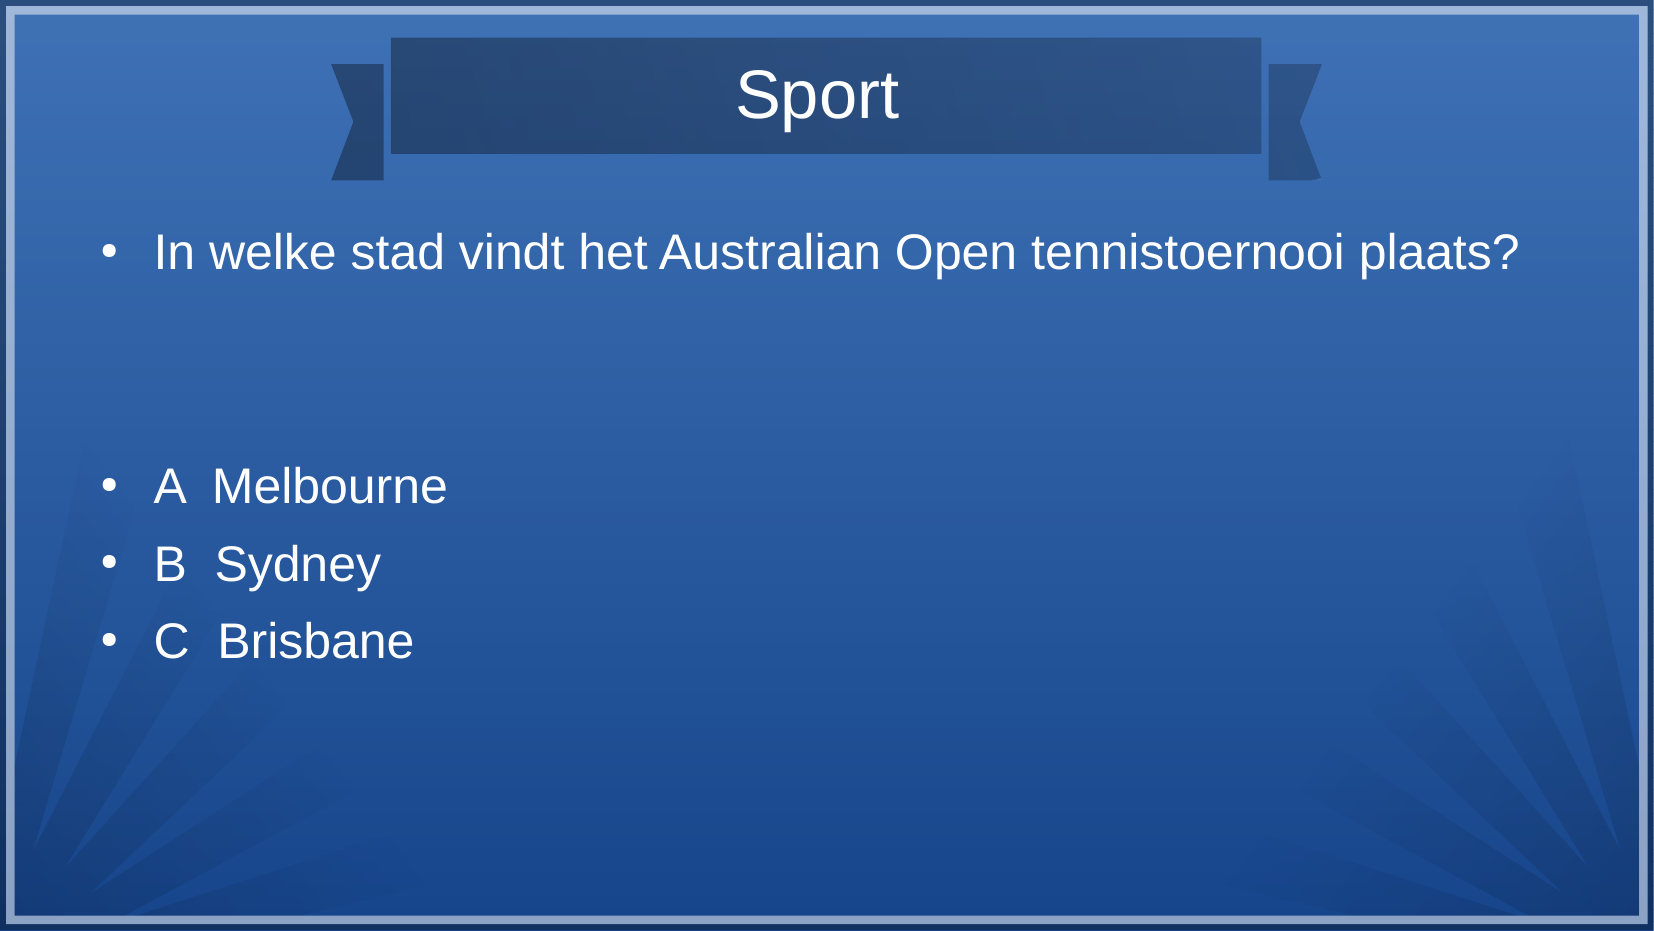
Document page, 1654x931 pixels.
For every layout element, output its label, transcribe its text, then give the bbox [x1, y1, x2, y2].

list In welke stad vindt het Australian Open tennistoernooi plaats? A Melbourne B Sydney C Brisbane [82, 224, 1571, 848]
title Sport [389, 35, 1264, 154]
